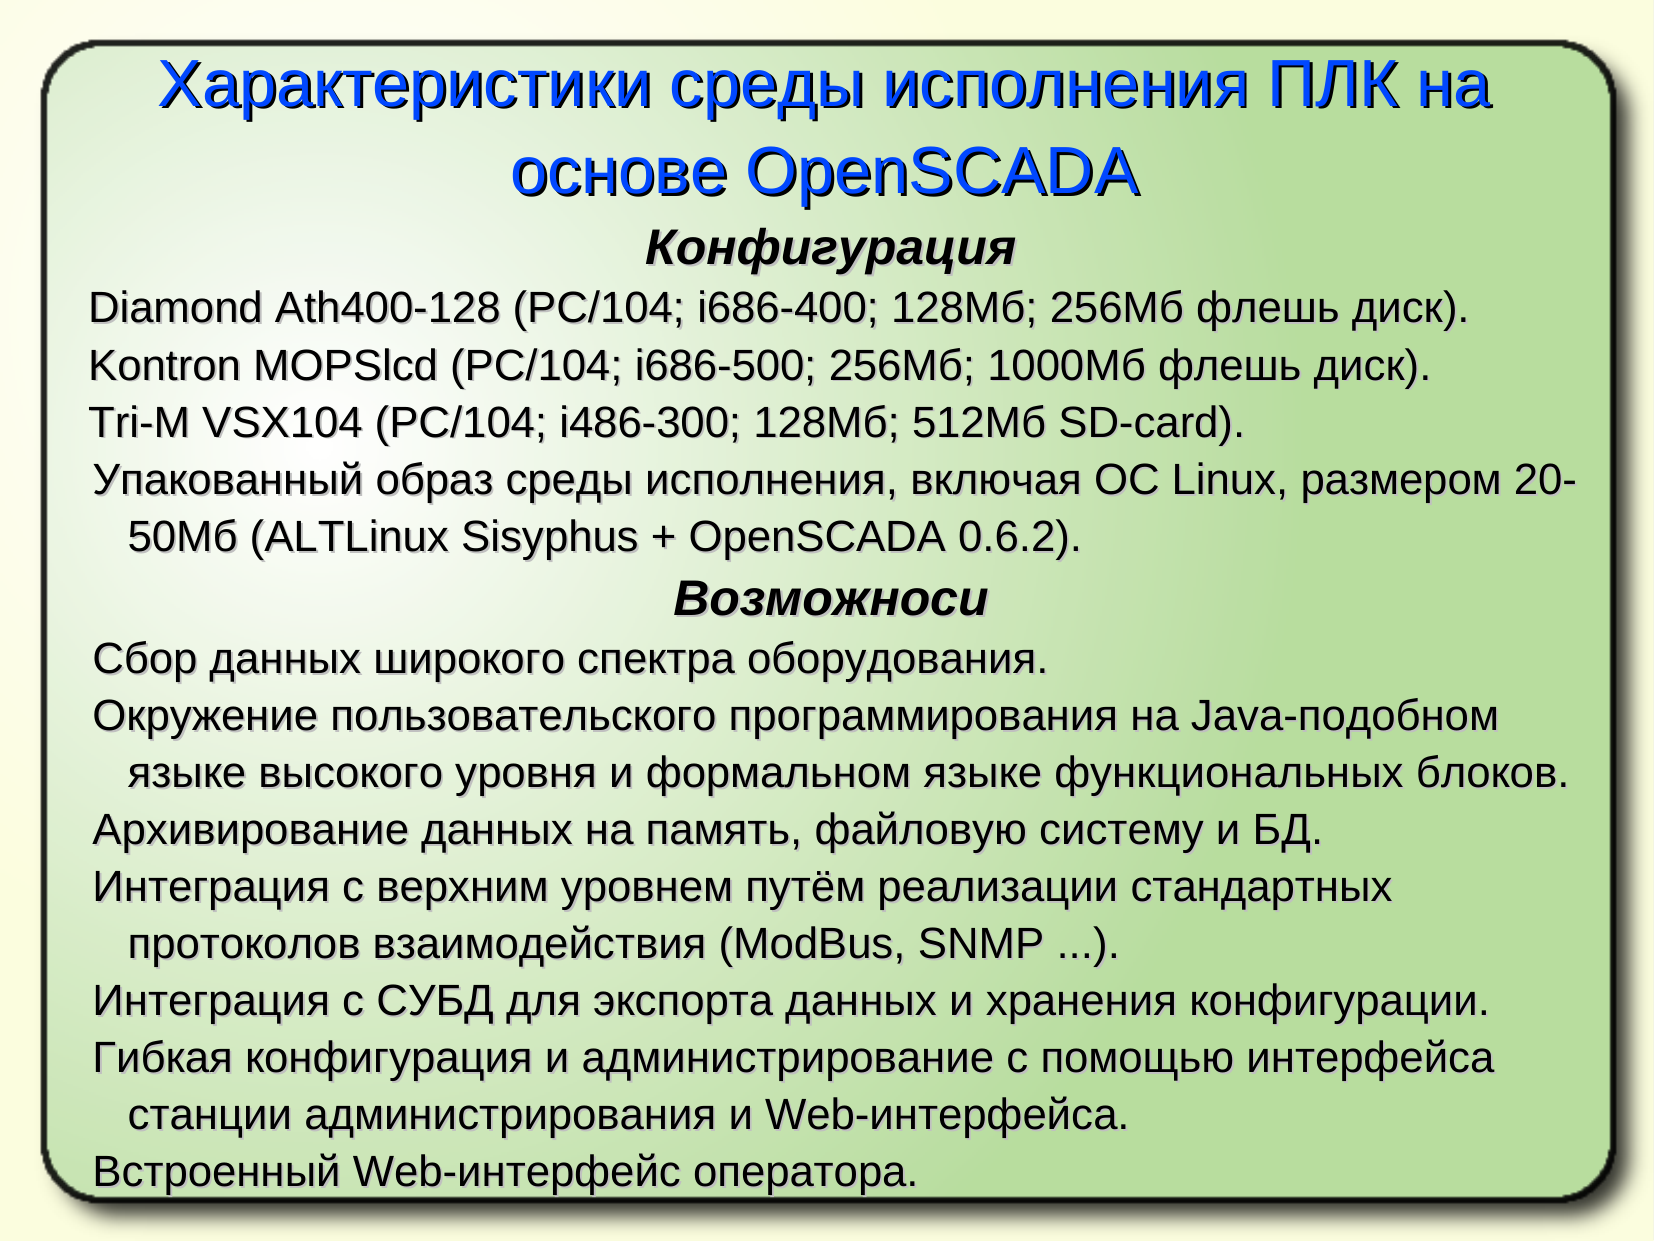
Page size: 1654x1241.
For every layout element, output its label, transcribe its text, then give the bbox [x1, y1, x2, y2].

picture [0, 0, 1654, 1241]
text_box Характеристики среды исполнения ПЛК на основе OpenSCADA [49, 39, 1600, 202]
list Конфигурация Diamond Ath400-128 (PC/104; i686-400; 128Мб; 256Мб флешь диск). Kontron MOPSlcd (PC/104; i686-500; 256Мб; 1000Мб флешь диск). Tri-M VSX104 (PC/104; i486-300; 128Мб; 512Мб SD-card). Упакованный образ среды исполнения, включая ОС Linux, размером 20-50Мб (ALTLinux Sisyphus + OpenSCADA 0.6.2). Возможноси Сбор данных широкого спектра оборудования. Окружение пользовательского программирования на Java-подобном языке высокого уровня и формальном языке функциональных блоков. Архивирование данных на память, файловую систему и БД. Интеграция с верхним уровнем путём реализации стандартных протоколов взаимодействия (ModBus, SNMP ...). Интеграция с СУБД для экспорта данных и хранения конфигурации. Гибкая конфигурация и администрирование с помощью интерфейса станции администрирования и Web-интерфейса. Встроенный Web-интерфейс оператора. [66, 210, 1596, 1187]
